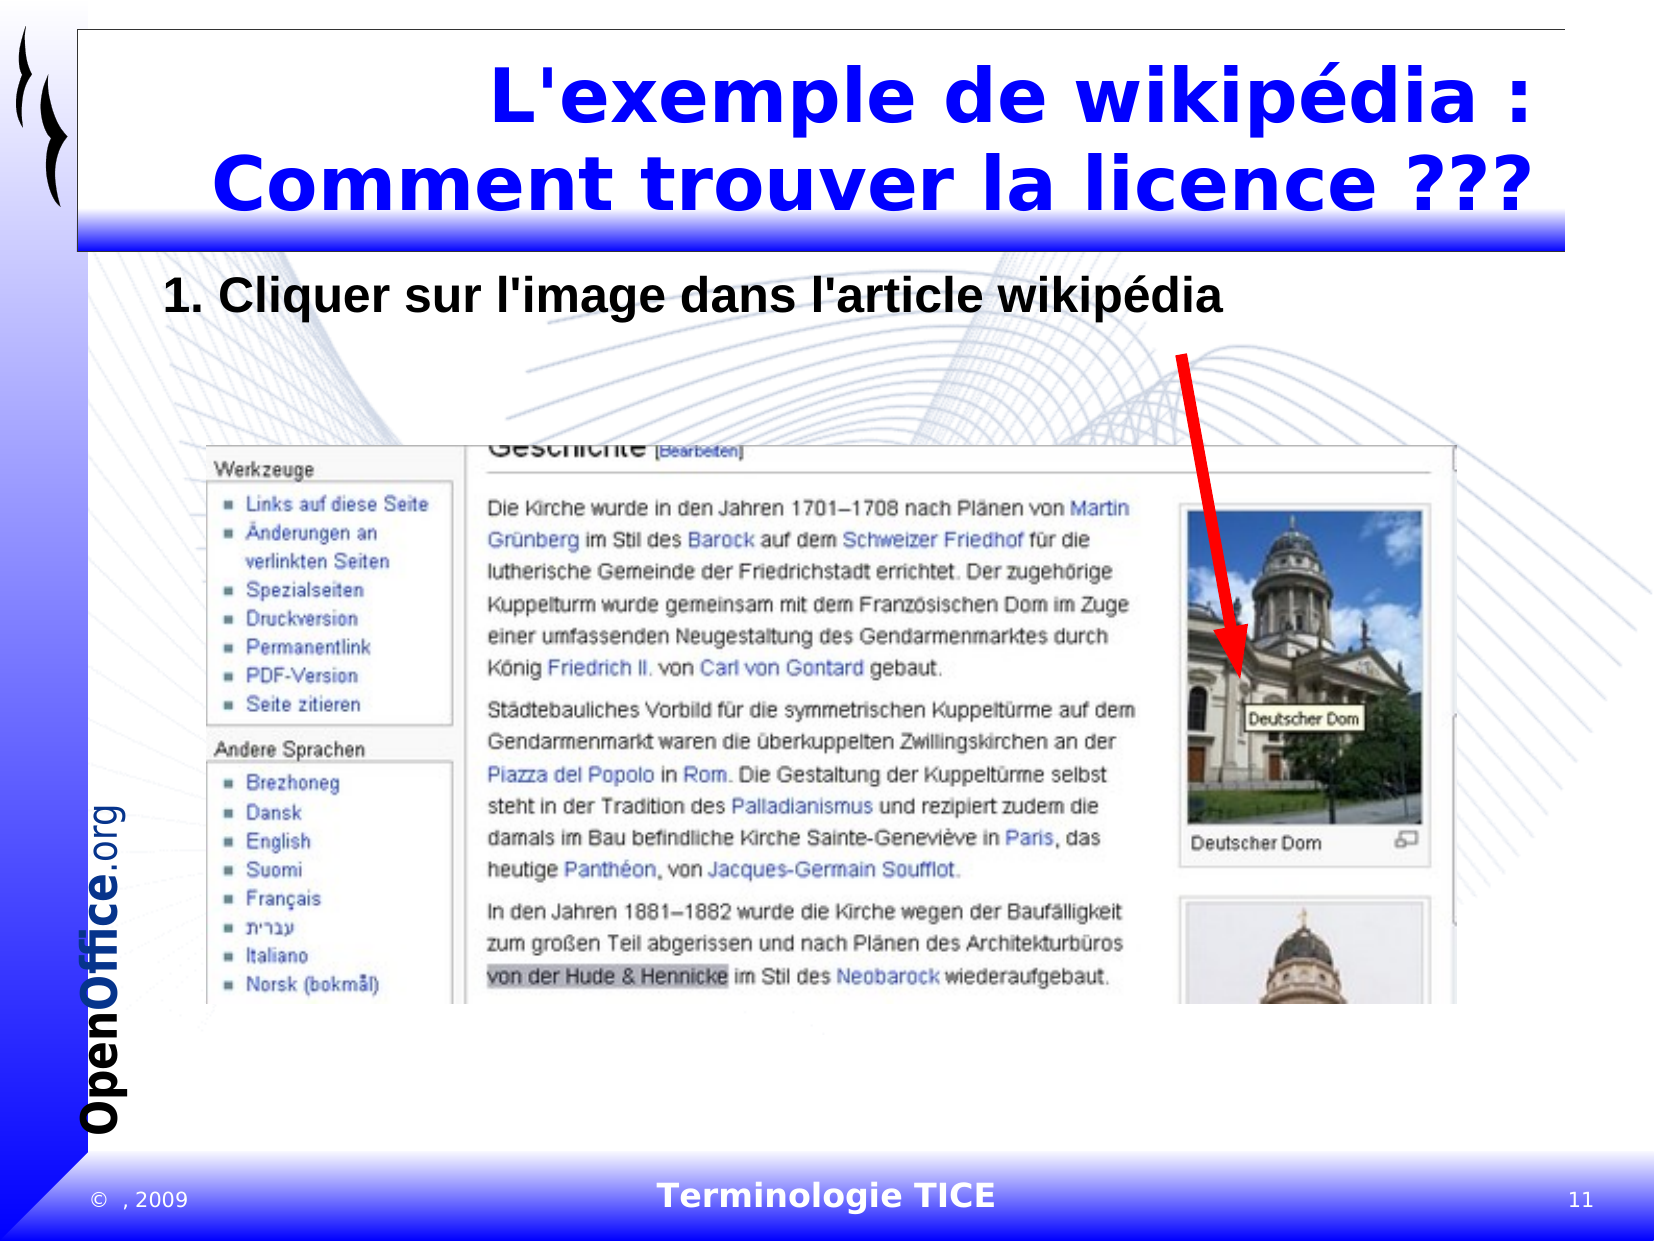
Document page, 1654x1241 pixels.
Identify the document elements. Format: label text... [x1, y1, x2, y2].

text_box 1. Cliquer sur l'image dans l'article wikipédia [147, 259, 1240, 332]
title L'exemple de wikipédia : Comment trouver la licence ??? [76, 29, 1565, 252]
picture [206, 445, 1457, 1004]
